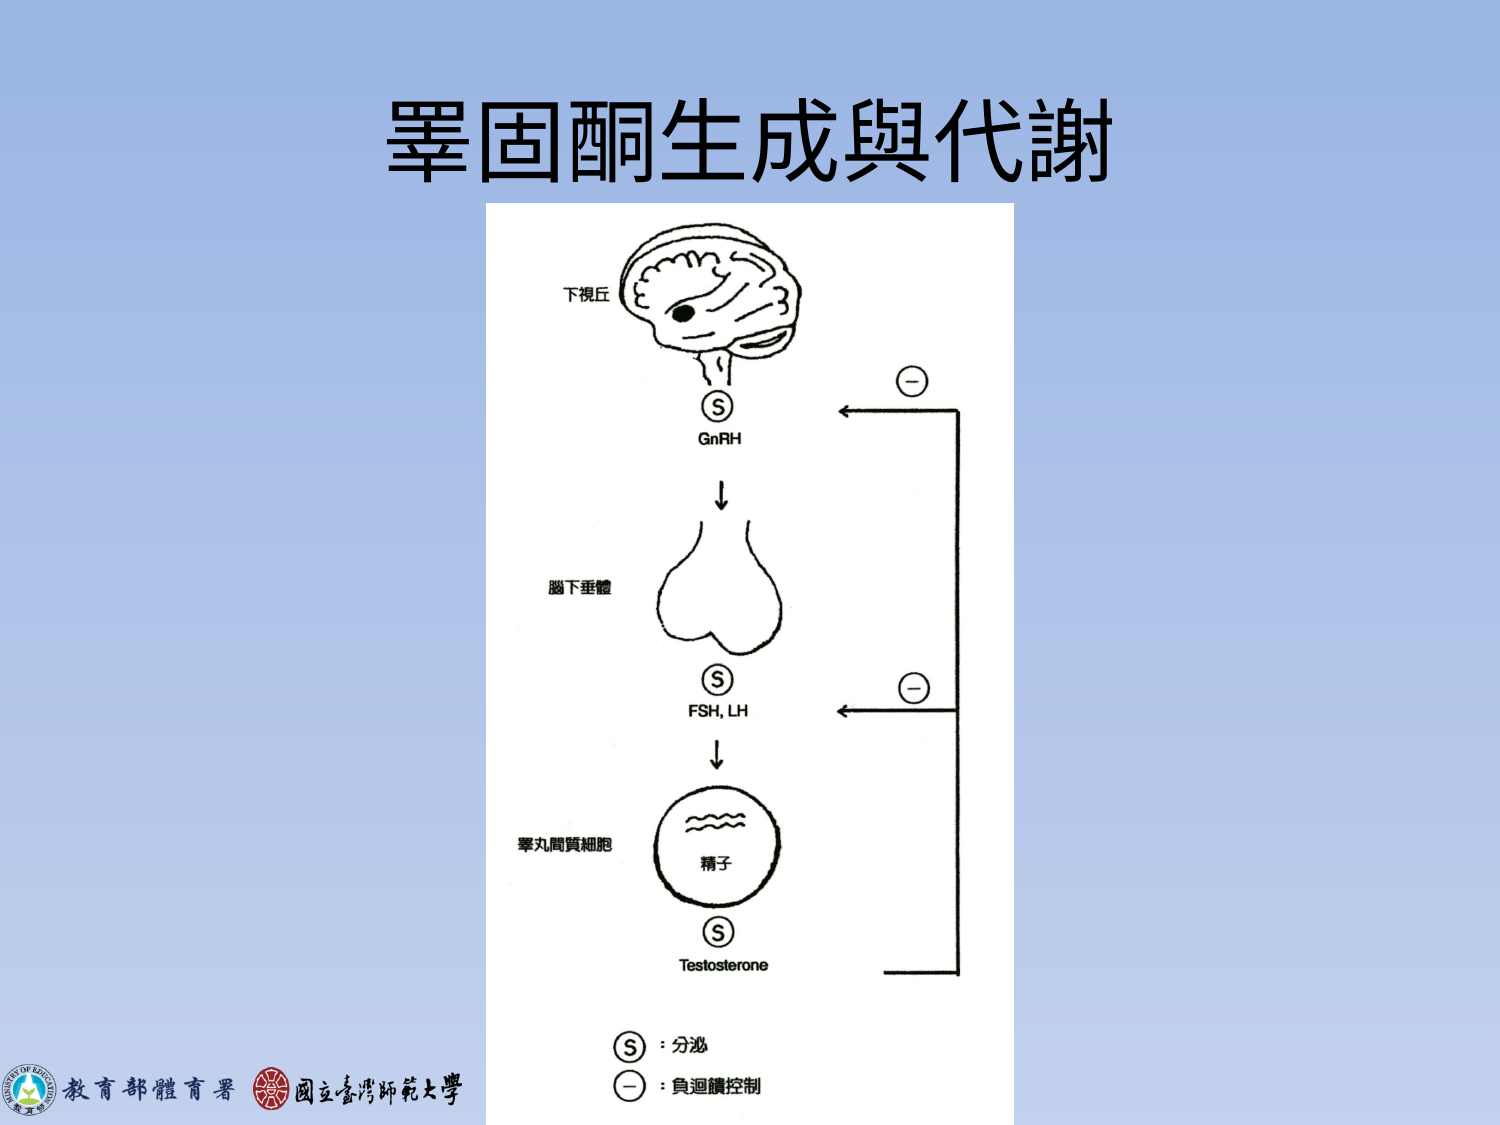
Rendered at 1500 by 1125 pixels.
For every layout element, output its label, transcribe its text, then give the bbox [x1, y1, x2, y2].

title 睪固酮生成與代謝 [75, 45, 1426, 233]
picture [486, 203, 1014, 1125]
